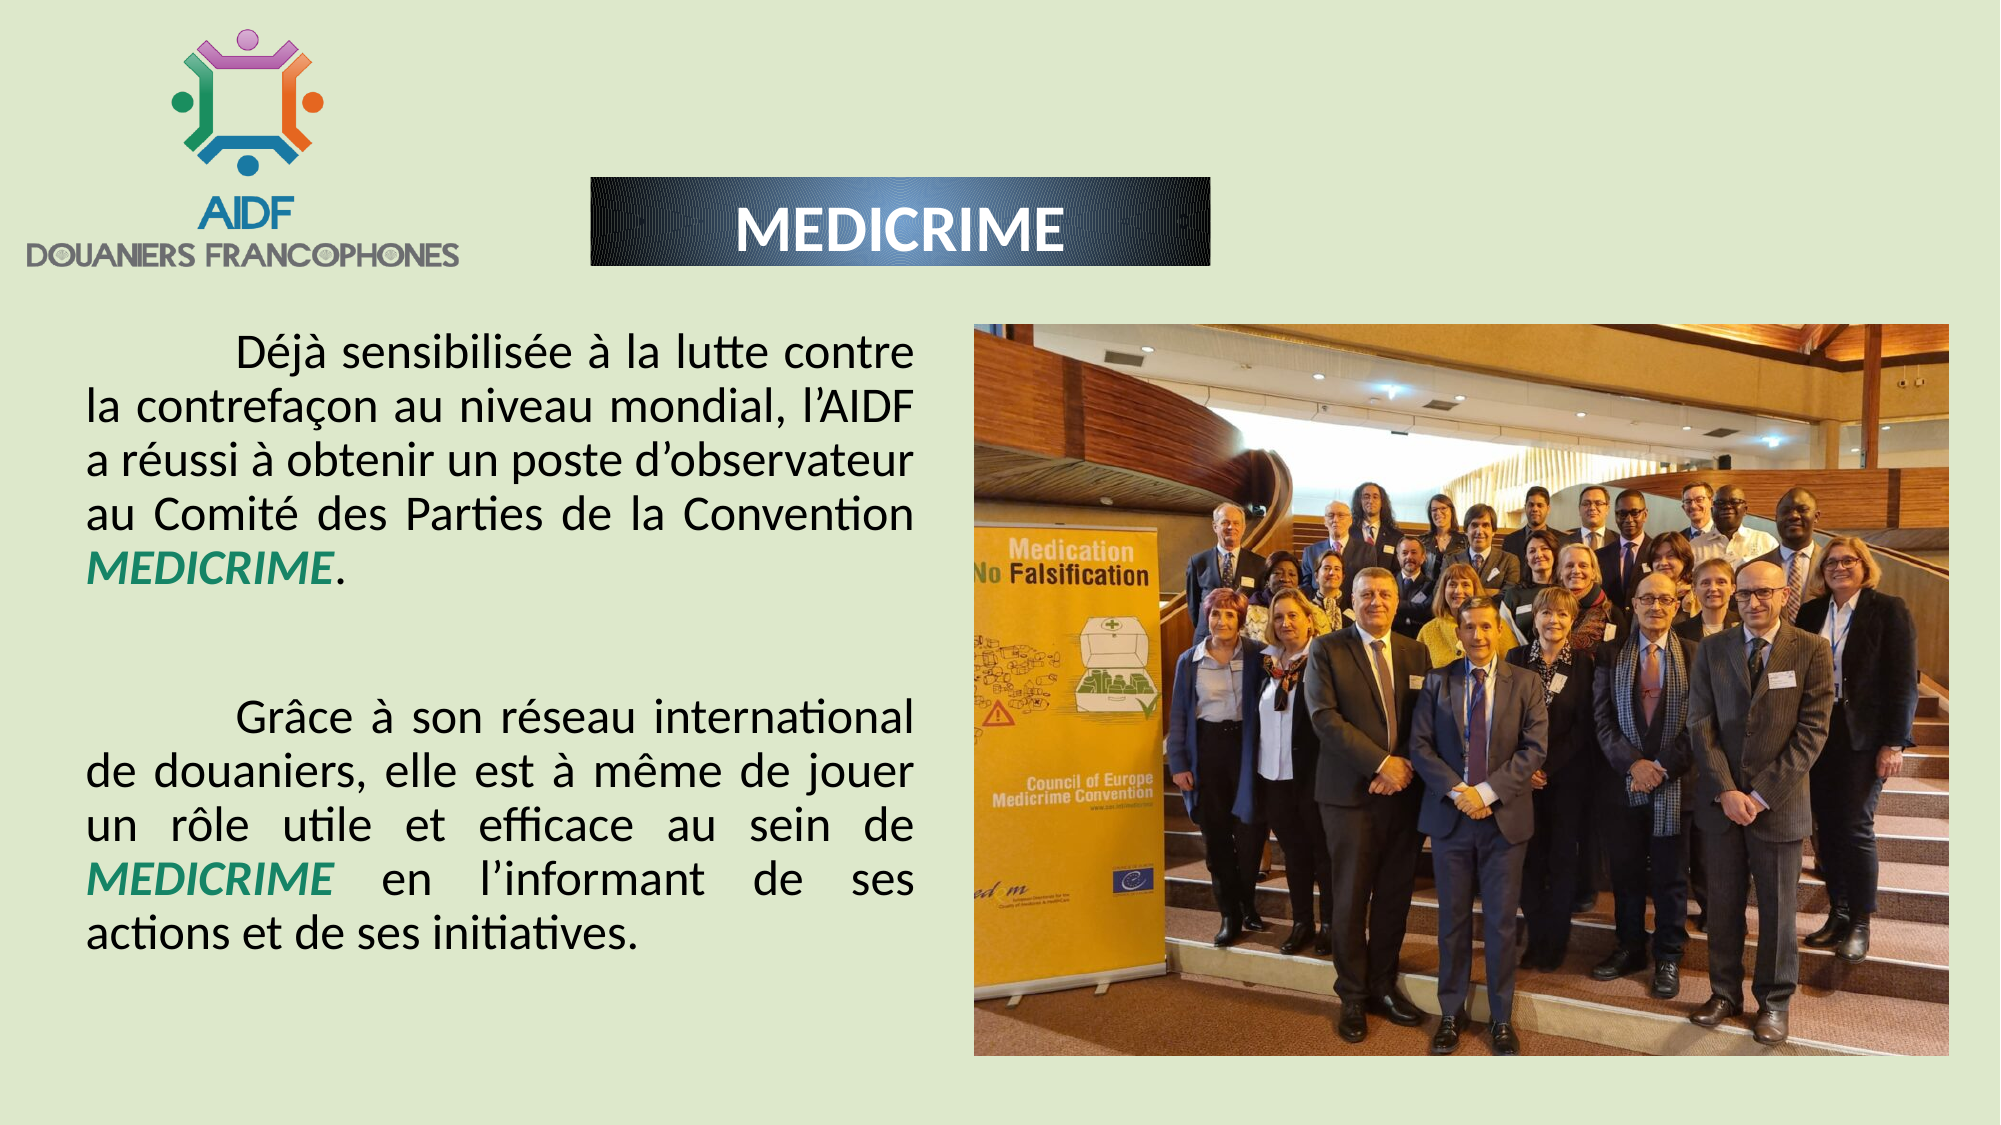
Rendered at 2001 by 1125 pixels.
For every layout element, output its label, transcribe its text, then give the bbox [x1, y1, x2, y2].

title MEDICRIME [590, 177, 1211, 266]
subtitle Déjà sensibilisée à la lutte contre la contrefaçon au niveau mondial, l’AIDF a réussi à obtenir un poste d’observateur au Comité des Parties de la Convention MEDICRIME. Grâce à son réseau international de douaniers, elle est à même de jouer un rôle utile et efficace au sein de MEDICRIME en l’informant de ses actions et de ses initiatives. [85, 325, 916, 1034]
picture [974, 324, 1949, 1056]
picture [27, 29, 459, 267]
